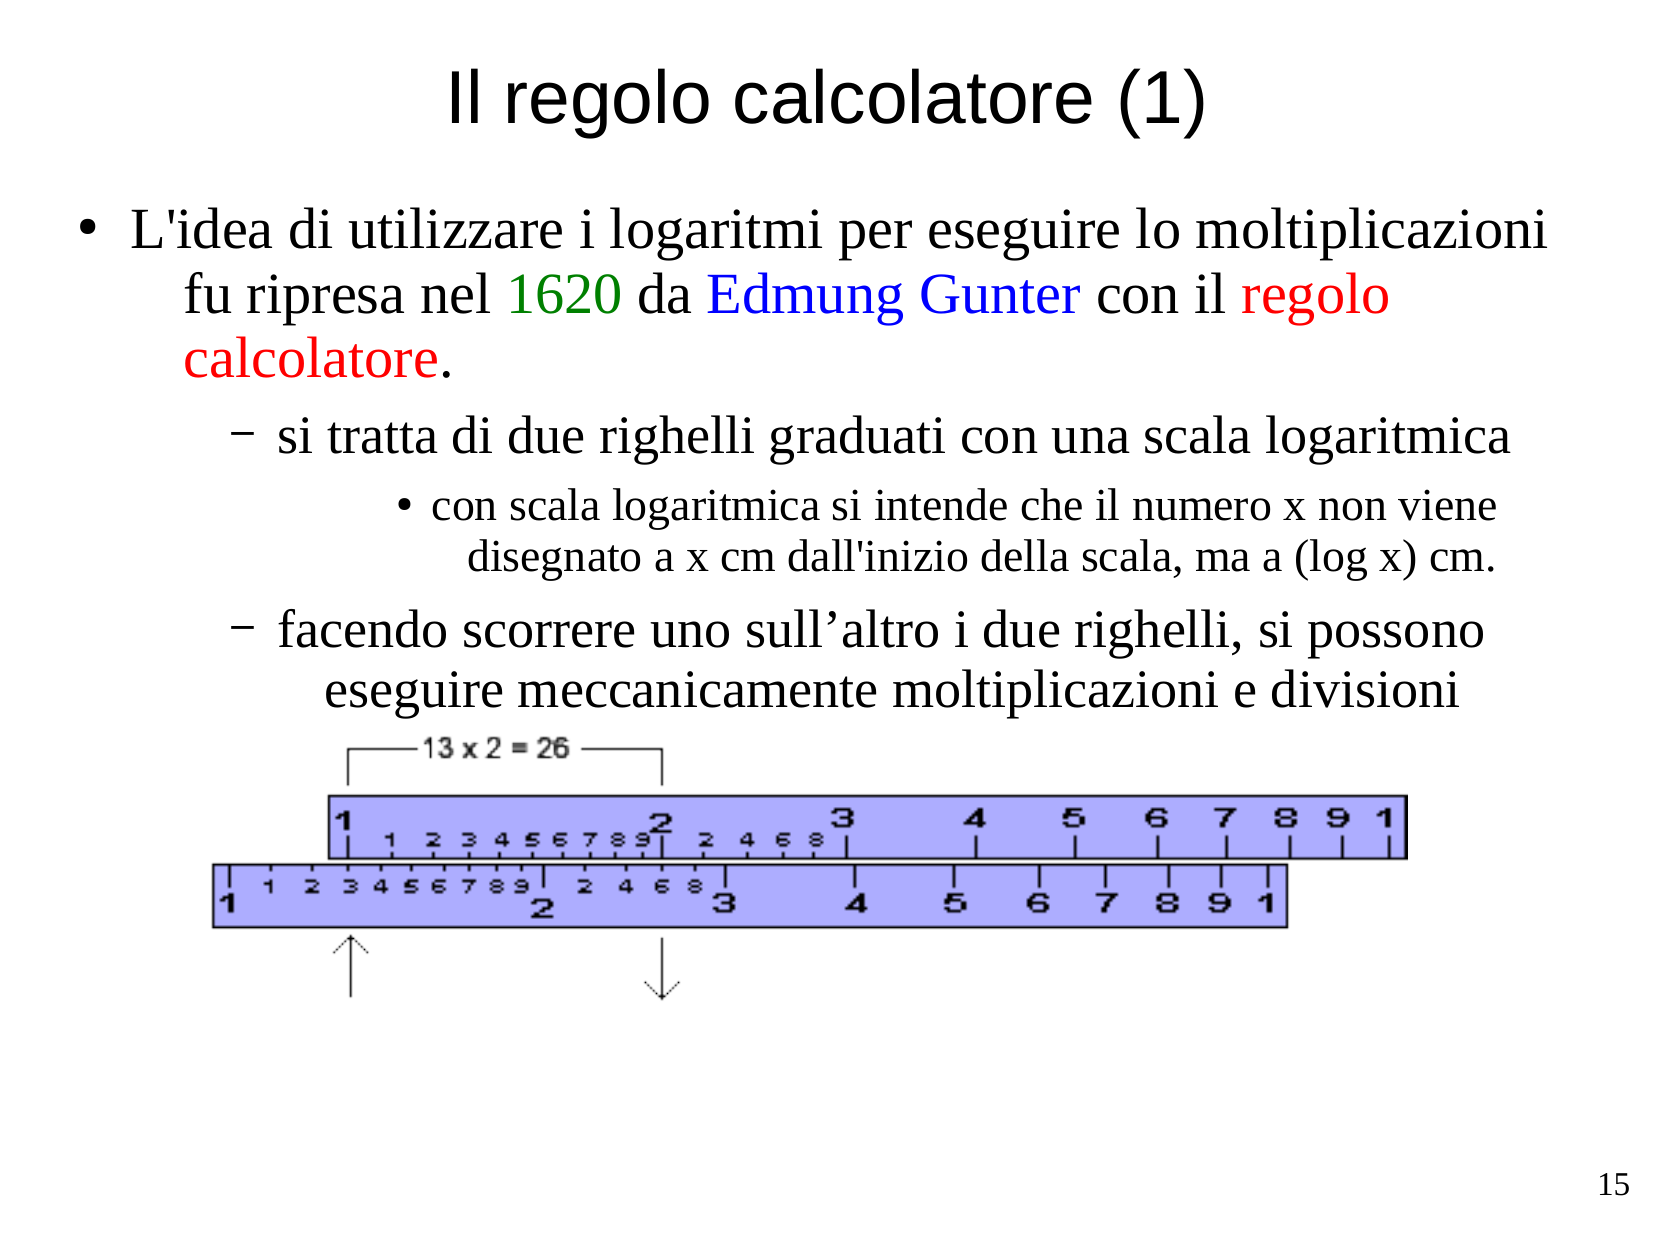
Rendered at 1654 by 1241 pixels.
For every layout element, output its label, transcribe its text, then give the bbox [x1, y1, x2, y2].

picture [207, 732, 1408, 1004]
list L'idea di utilizzare i logaritmi per eseguire lo moltiplicazioni fu ripresa nel 1620 da Edmung Gunter con il regolo calcolatore. si tratta di due righelli graduati con una scala logaritmica con scala logaritmica si intende che il numero x non viene disegnato a x cm dall'inizio della scala, ma a (log x) cm. facendo scorrere uno sull’altro i due righelli, si possono eseguire meccanicamente moltiplicazioni e divisioni [42, 196, 1612, 1187]
title Il regolo calcolatore (1) [37, 30, 1617, 166]
